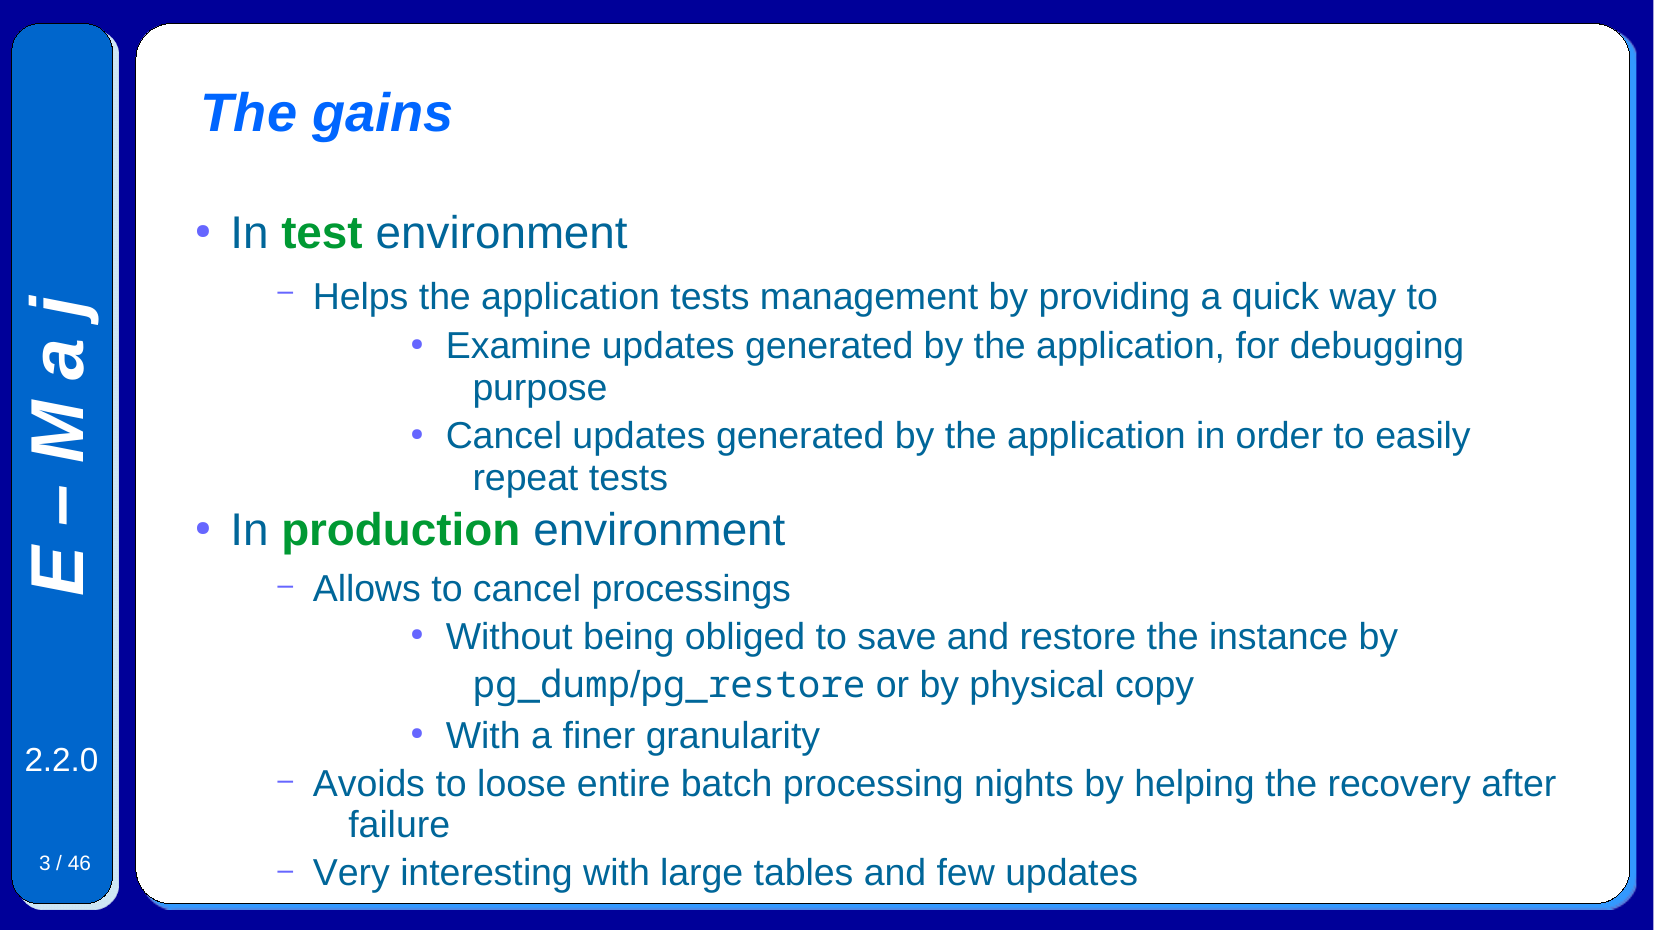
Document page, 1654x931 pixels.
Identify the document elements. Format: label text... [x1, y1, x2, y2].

list In test environment Helps the application tests management by providing a quick way to Examine updates generated by the application, for debugging purpose Cancel updates generated by the application in order to easily repeat tests In production environment Allows to cancel processings Without being obliged to save and restore the instance by pg_dump/pg_restore or by physical copy With a finer granularity Avoids to loose entire batch processing nights by helping the recovery after failure Very interesting with large tables and few updates [177, 206, 1587, 889]
title The gains [200, 34, 1575, 191]
